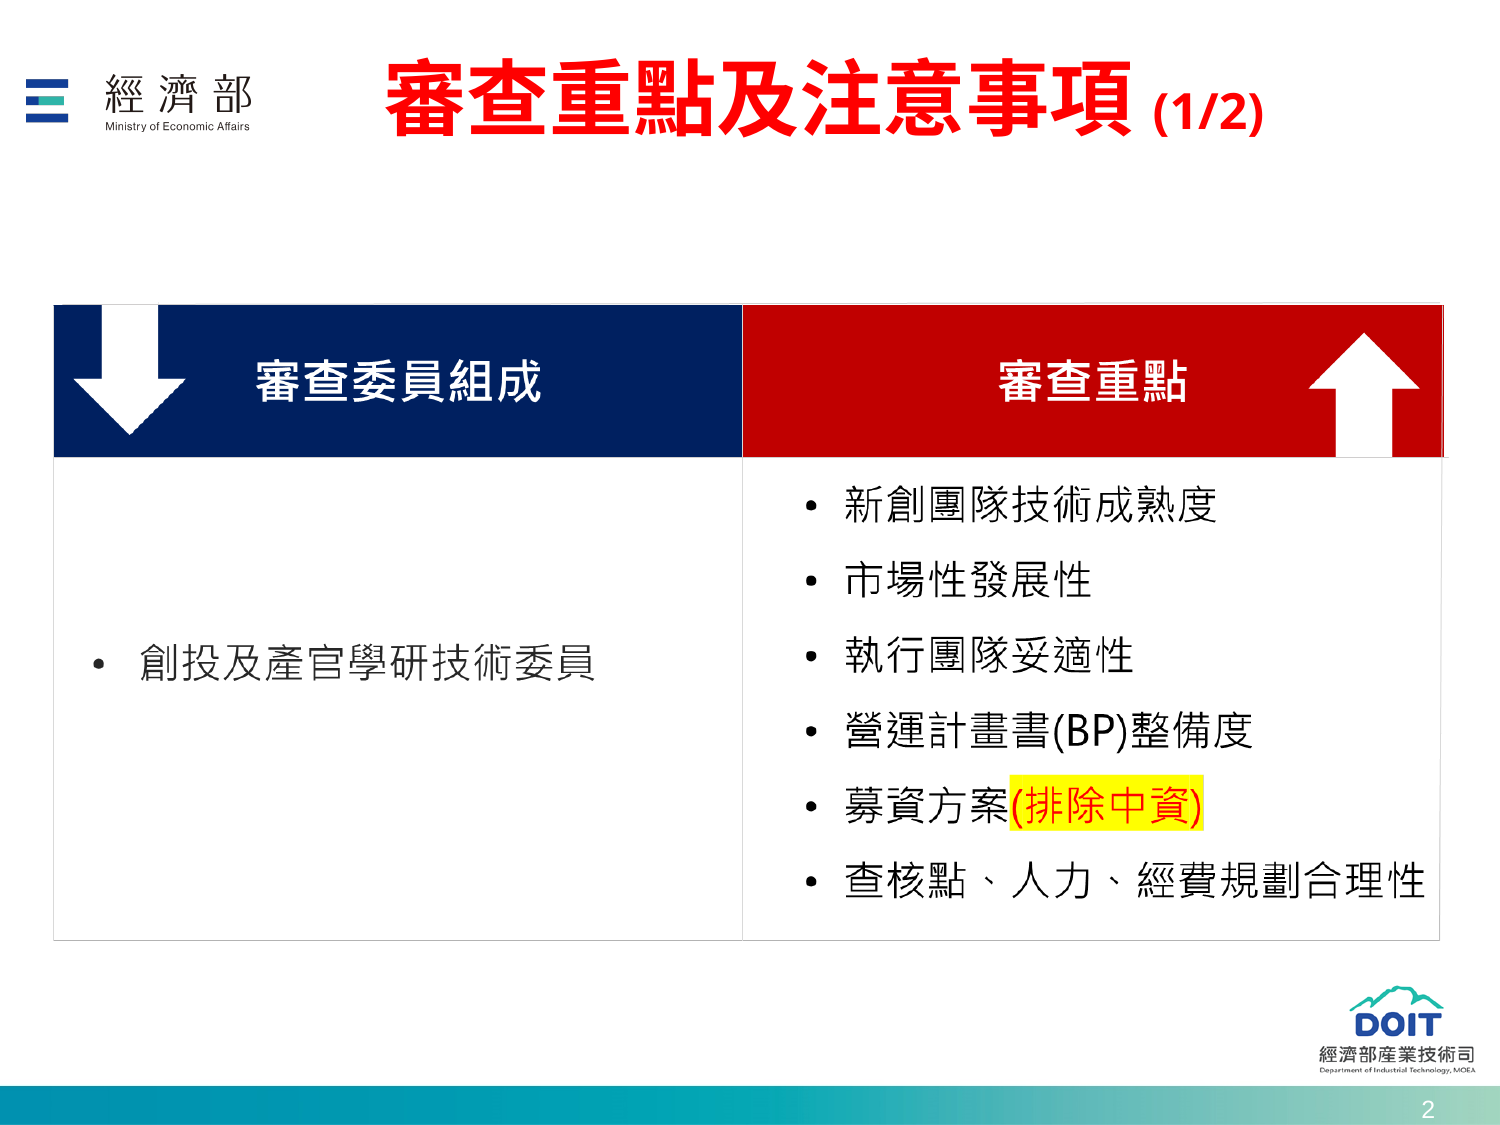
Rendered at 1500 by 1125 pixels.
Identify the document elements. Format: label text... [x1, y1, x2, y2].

text_box 2 [1406, 1085, 1500, 1125]
title 審查重點及注意事項(1/2) [194, 39, 1454, 157]
picture [53, 302, 1470, 941]
